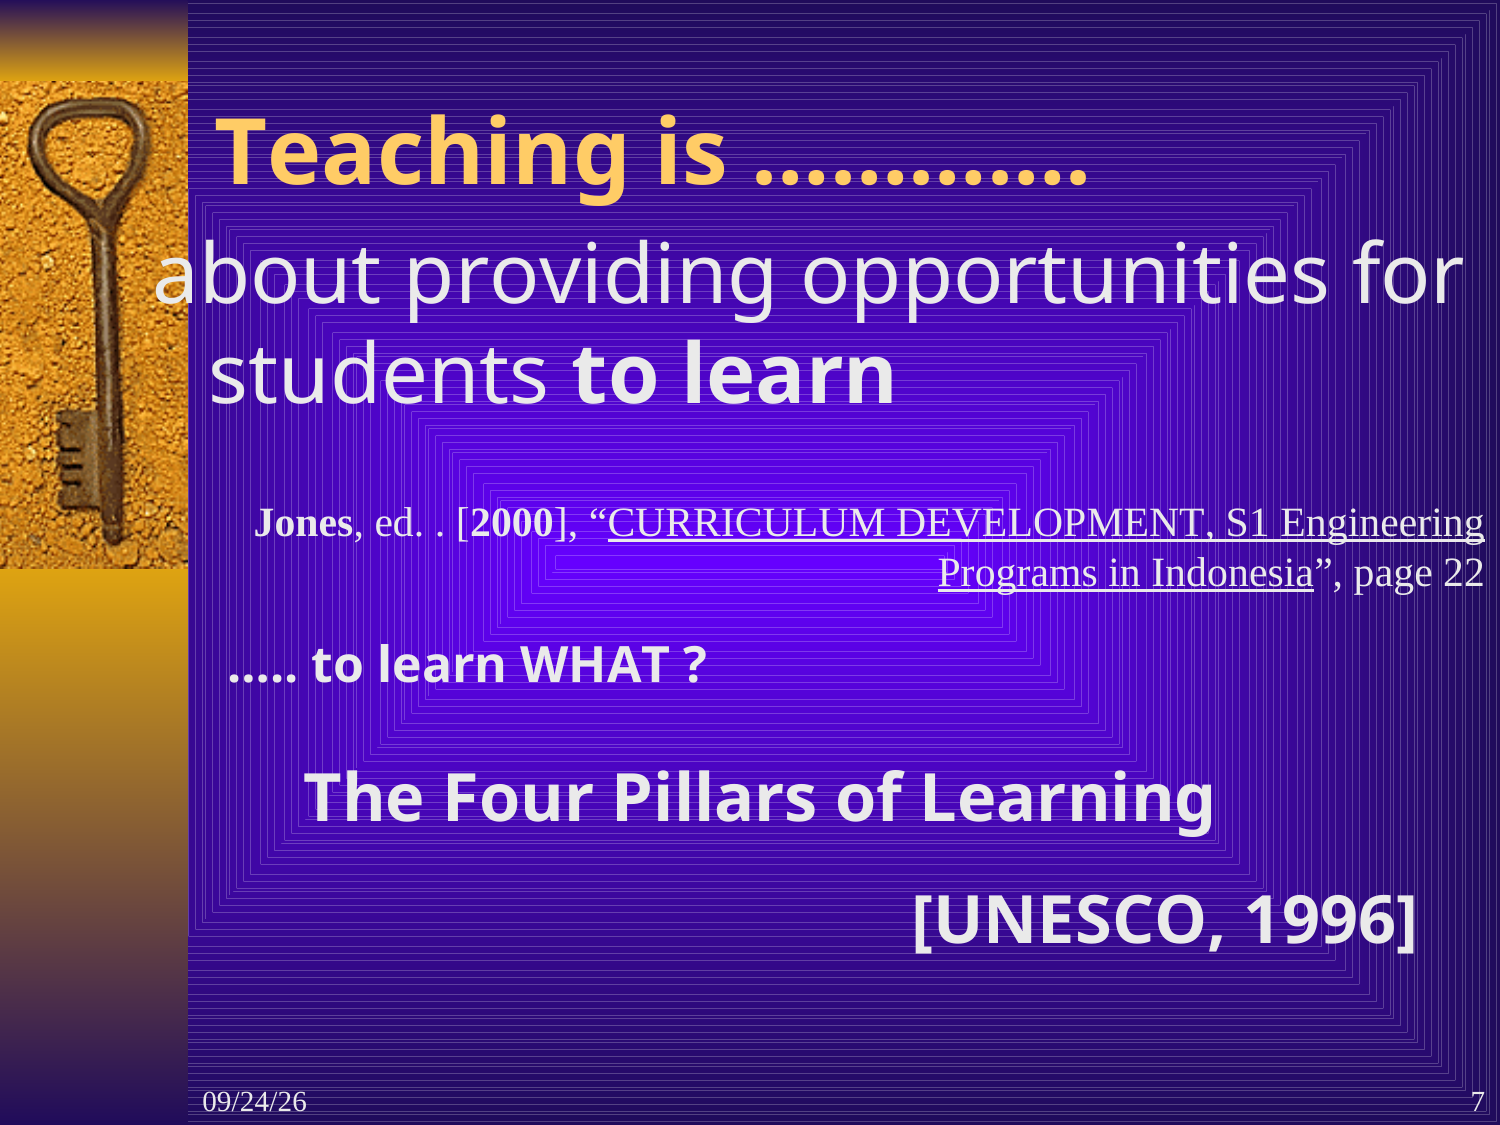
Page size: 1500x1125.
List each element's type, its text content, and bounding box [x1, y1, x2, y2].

text_box The Four Pillars of Learning [UNESCO, 1996] [271, 747, 1435, 965]
title Teaching is …………. [200, 49, 1476, 212]
picture [0, 81, 188, 569]
text_box ….. to learn WHAT ? [212, 624, 850, 701]
text_box about providing opportunities for students to learn [137, 212, 1500, 443]
text_box Jones, ed. . [2000], “CURRICULUM DEVELOPMENT, S1 Engineering Programs in Indonesia”, page 22 [162, 487, 1500, 603]
